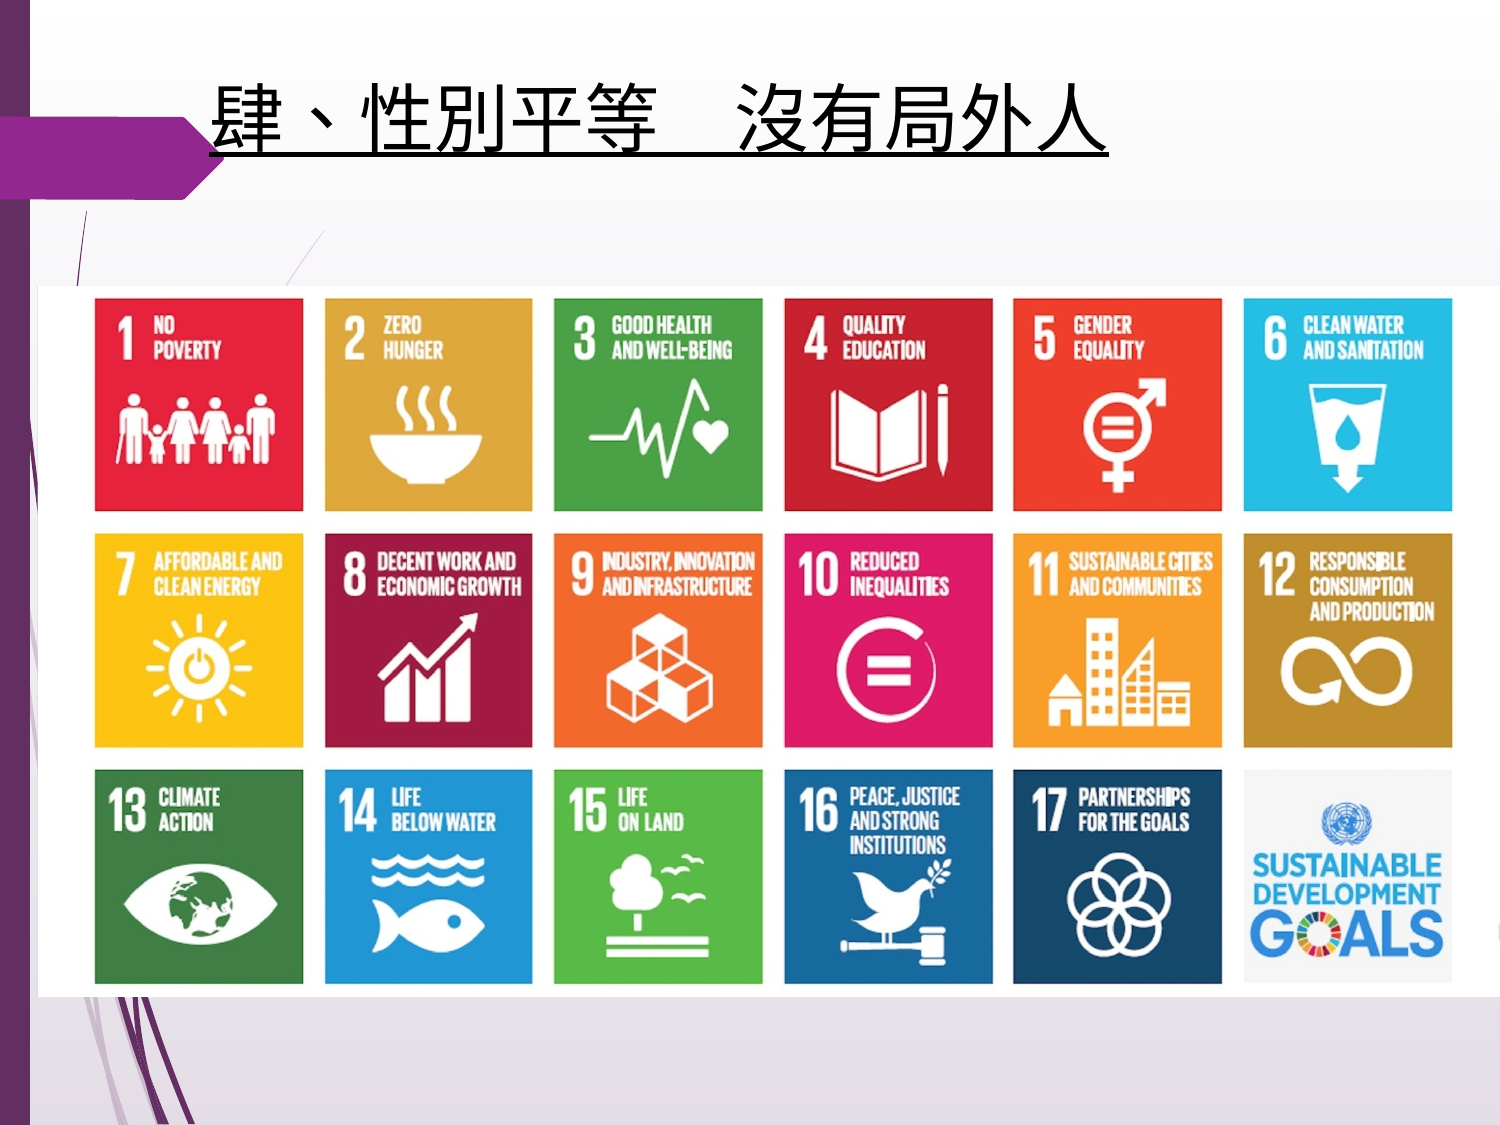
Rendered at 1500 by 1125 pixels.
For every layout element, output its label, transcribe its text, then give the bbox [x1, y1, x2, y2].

picture [37, 286, 1500, 997]
title 肆、性別平等 沒有局外人 [194, 63, 1400, 274]
